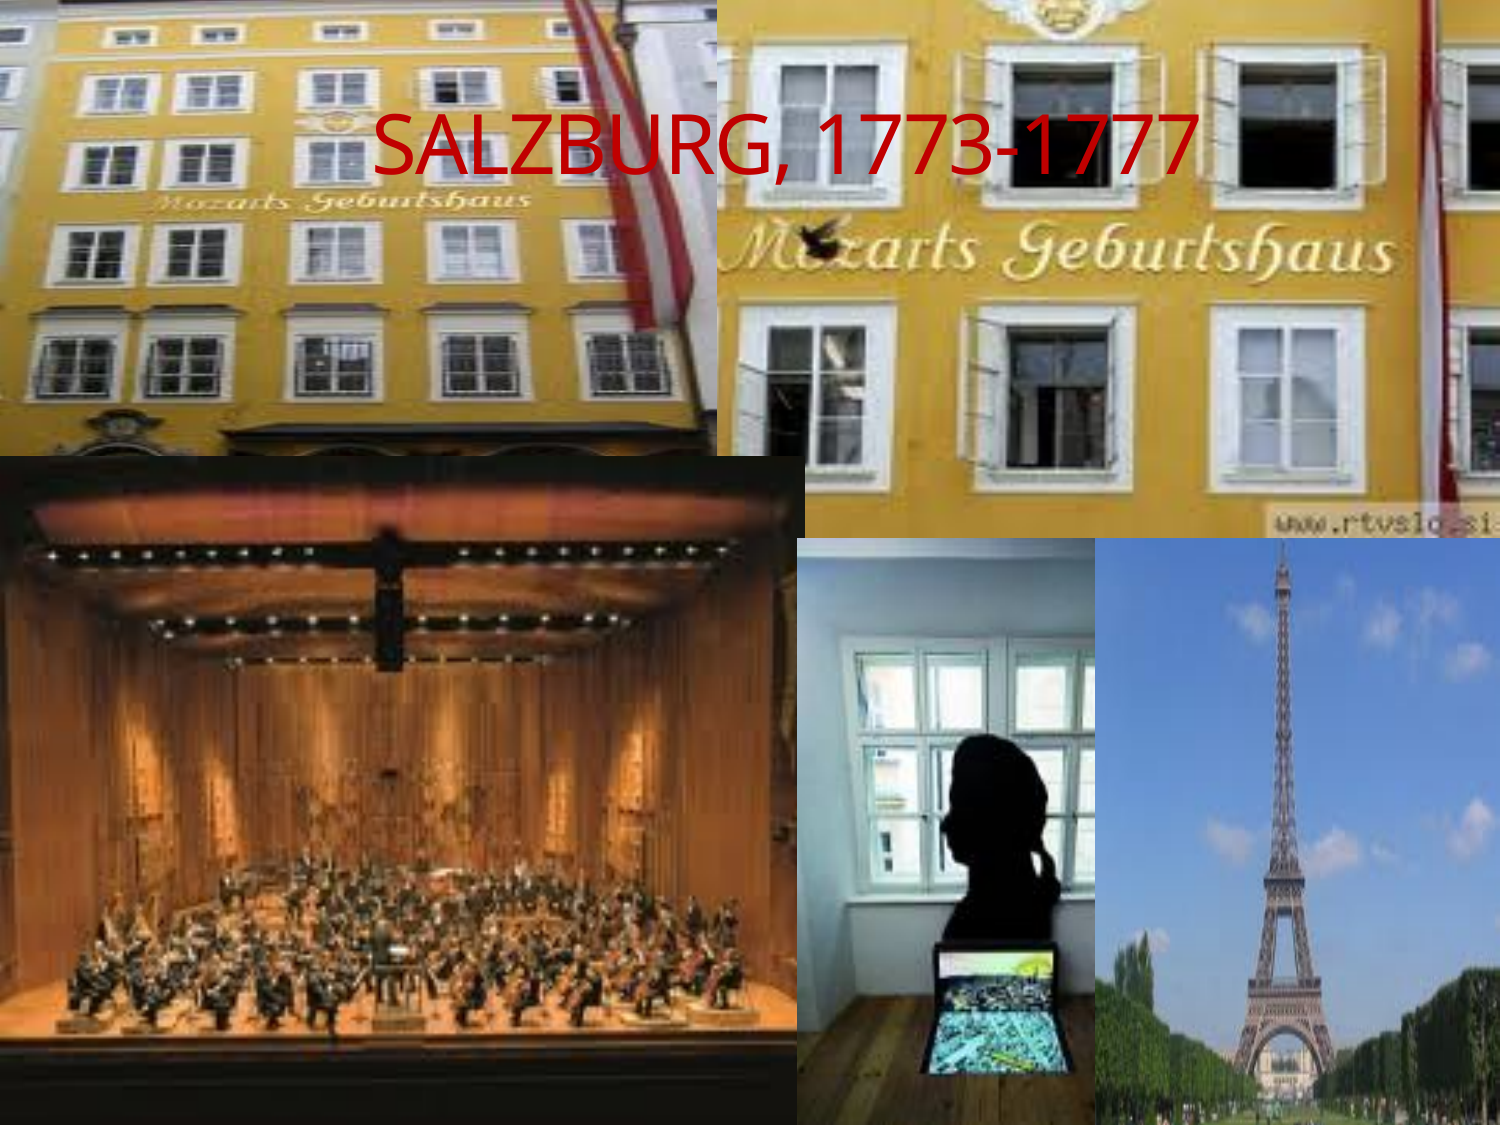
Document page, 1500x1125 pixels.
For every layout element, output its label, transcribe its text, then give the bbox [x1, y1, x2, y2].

picture [0, 0, 1500, 1125]
title SALZBURG, 1773-1777 [150, 84, 1425, 235]
